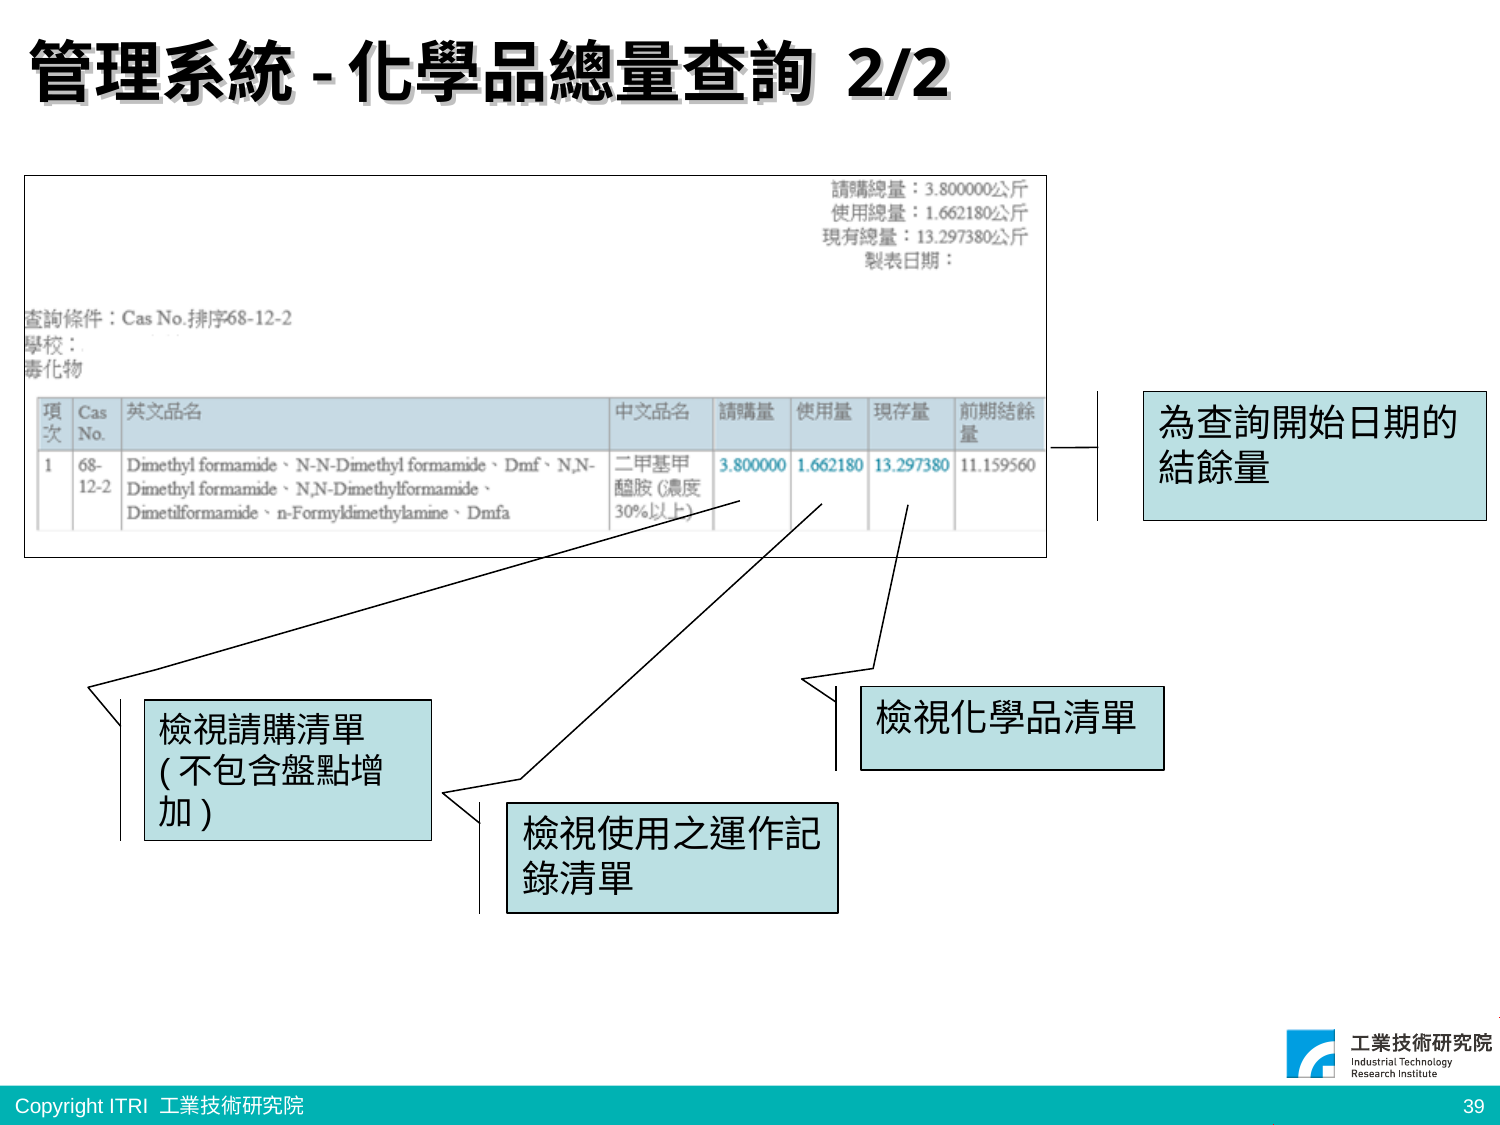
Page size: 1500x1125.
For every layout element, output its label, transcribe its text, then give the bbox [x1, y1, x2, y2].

picture [24, 175, 1047, 557]
text_box 為查詢開始日期的結餘量 [1144, 392, 1487, 520]
text_box 檢視使用之運作記錄清單 [507, 803, 838, 913]
text_box 管理系統-化學品總量查詢 2/2 [12, 8, 1270, 132]
text_box 檢視請購清單 (不包含盤點增加) [144, 700, 432, 840]
text_box 檢視化學品清單 [861, 686, 1164, 770]
text_box <編號> [1406, 1085, 1500, 1125]
